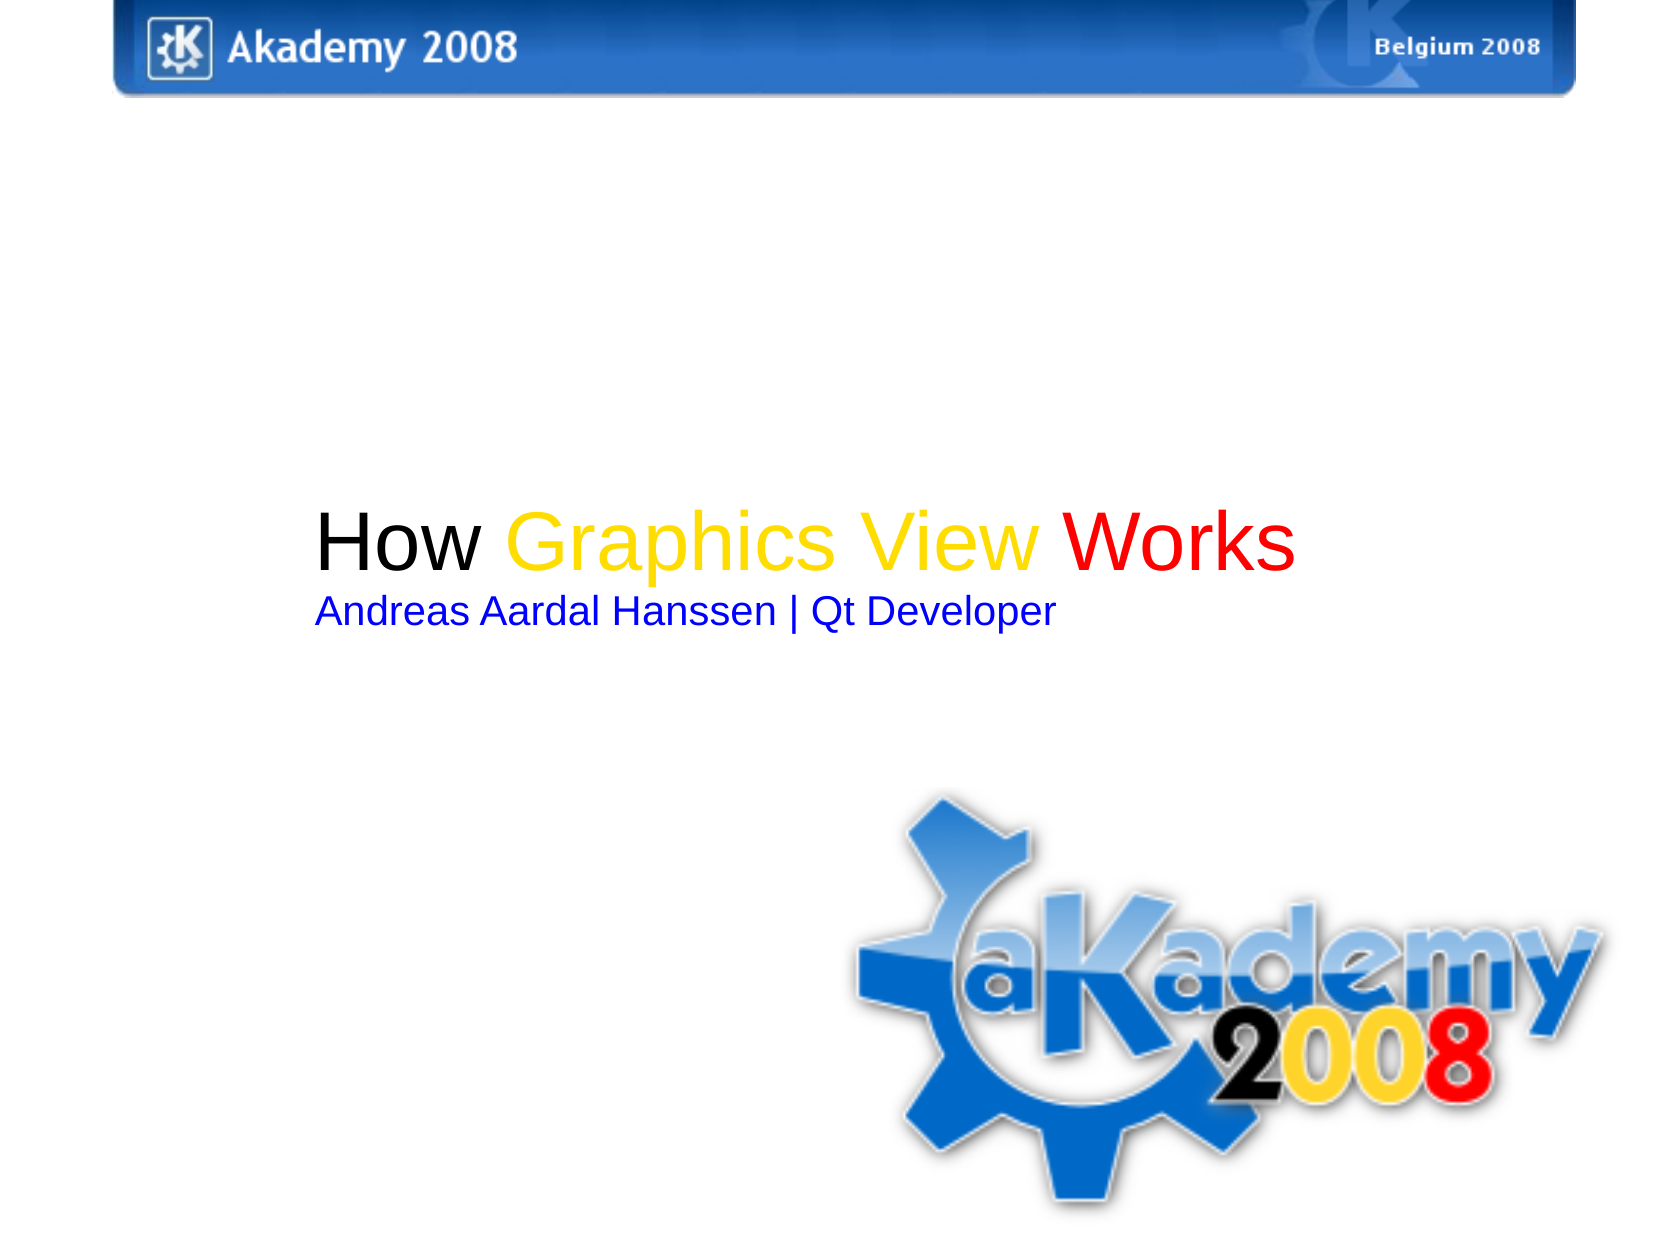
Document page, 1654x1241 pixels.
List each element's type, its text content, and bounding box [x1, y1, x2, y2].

picture [825, 787, 1633, 1227]
text_box How Graphics View Works Andreas Aardal Hanssen | Qt Developer [300, 487, 1388, 642]
picture [112, 0, 1576, 98]
